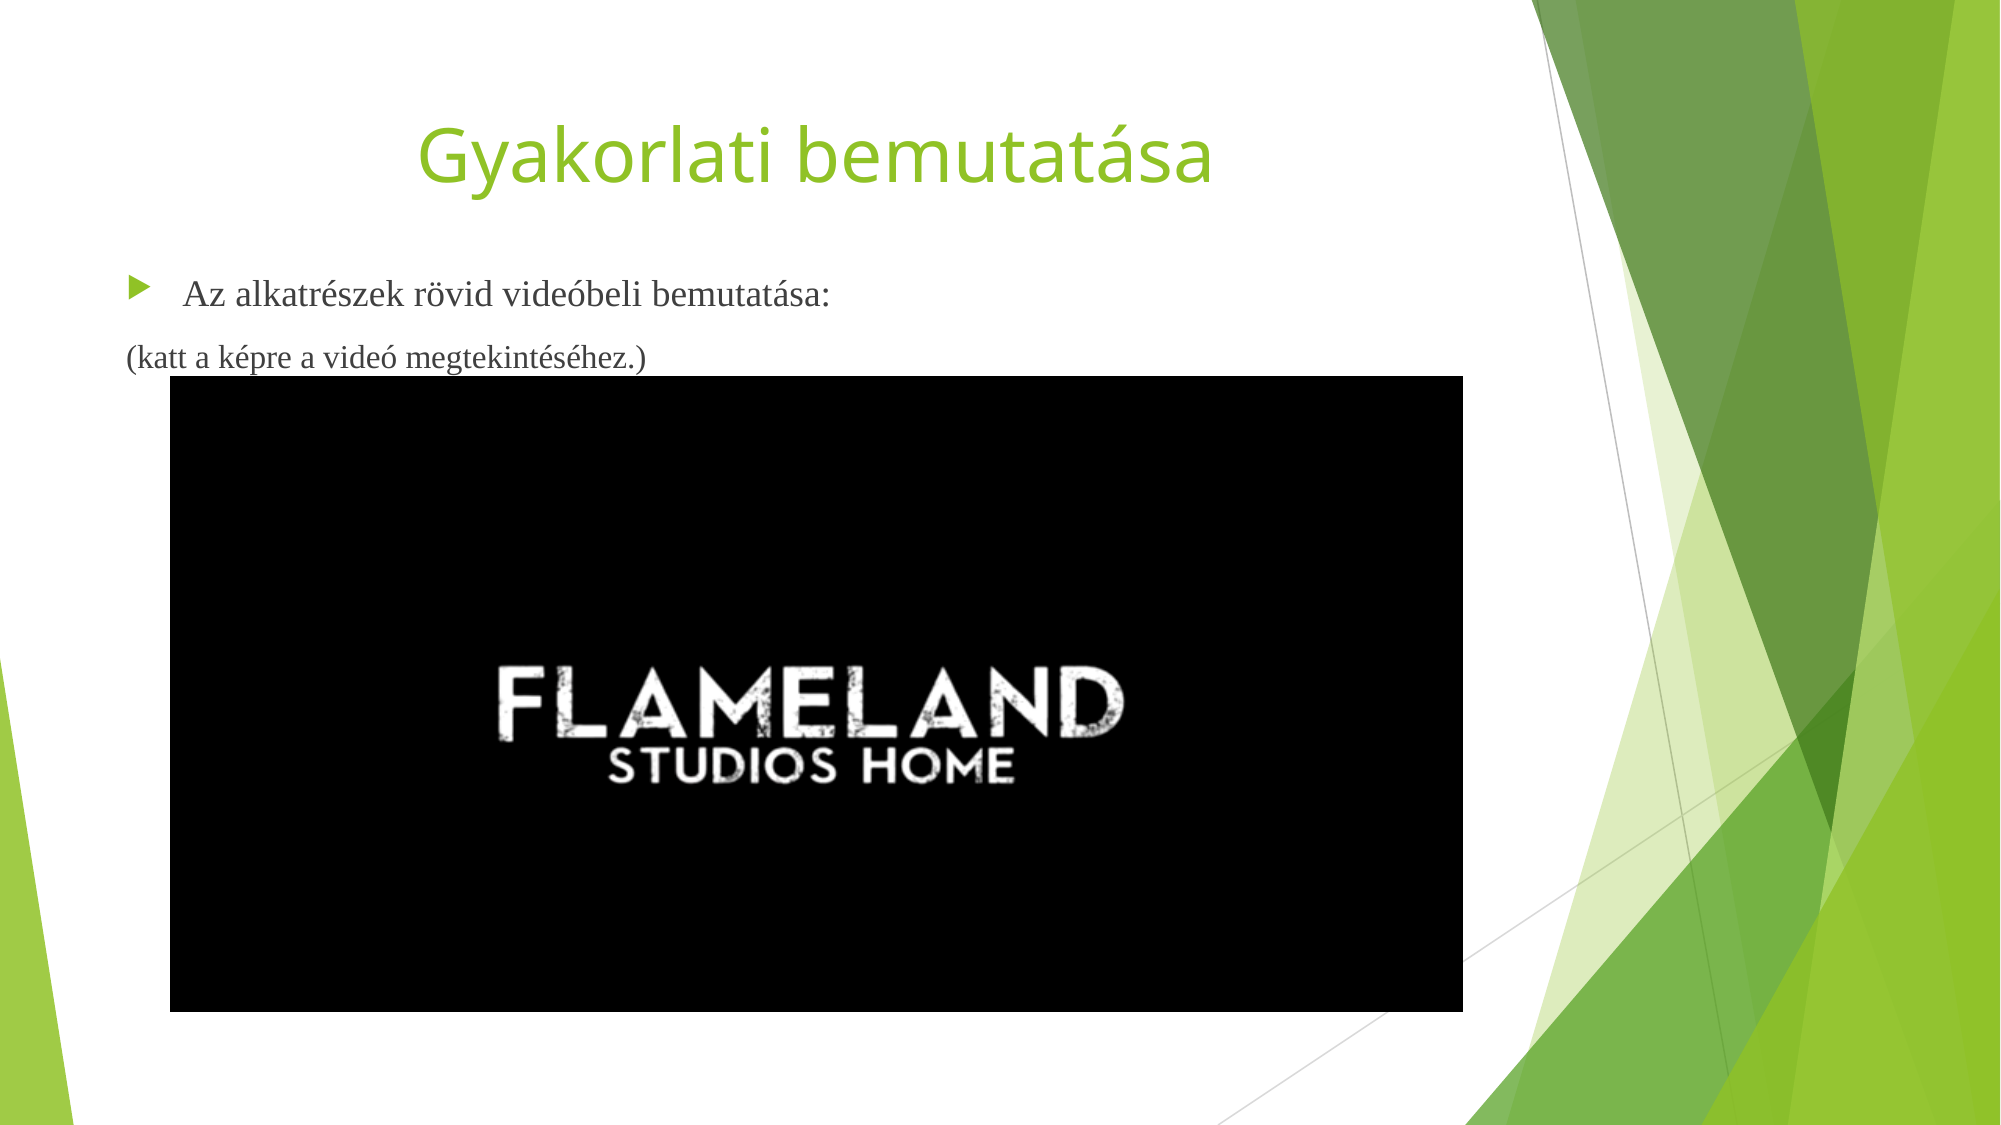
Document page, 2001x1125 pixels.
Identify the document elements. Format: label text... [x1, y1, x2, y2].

list Az alkatrészek rövid videóbeli bemutatása: (katt a képre a videó megtekintéséhez.) [111, 261, 1522, 899]
picture [170, 376, 1463, 1013]
title Gyakorlati bemutatása [111, 99, 1522, 231]
